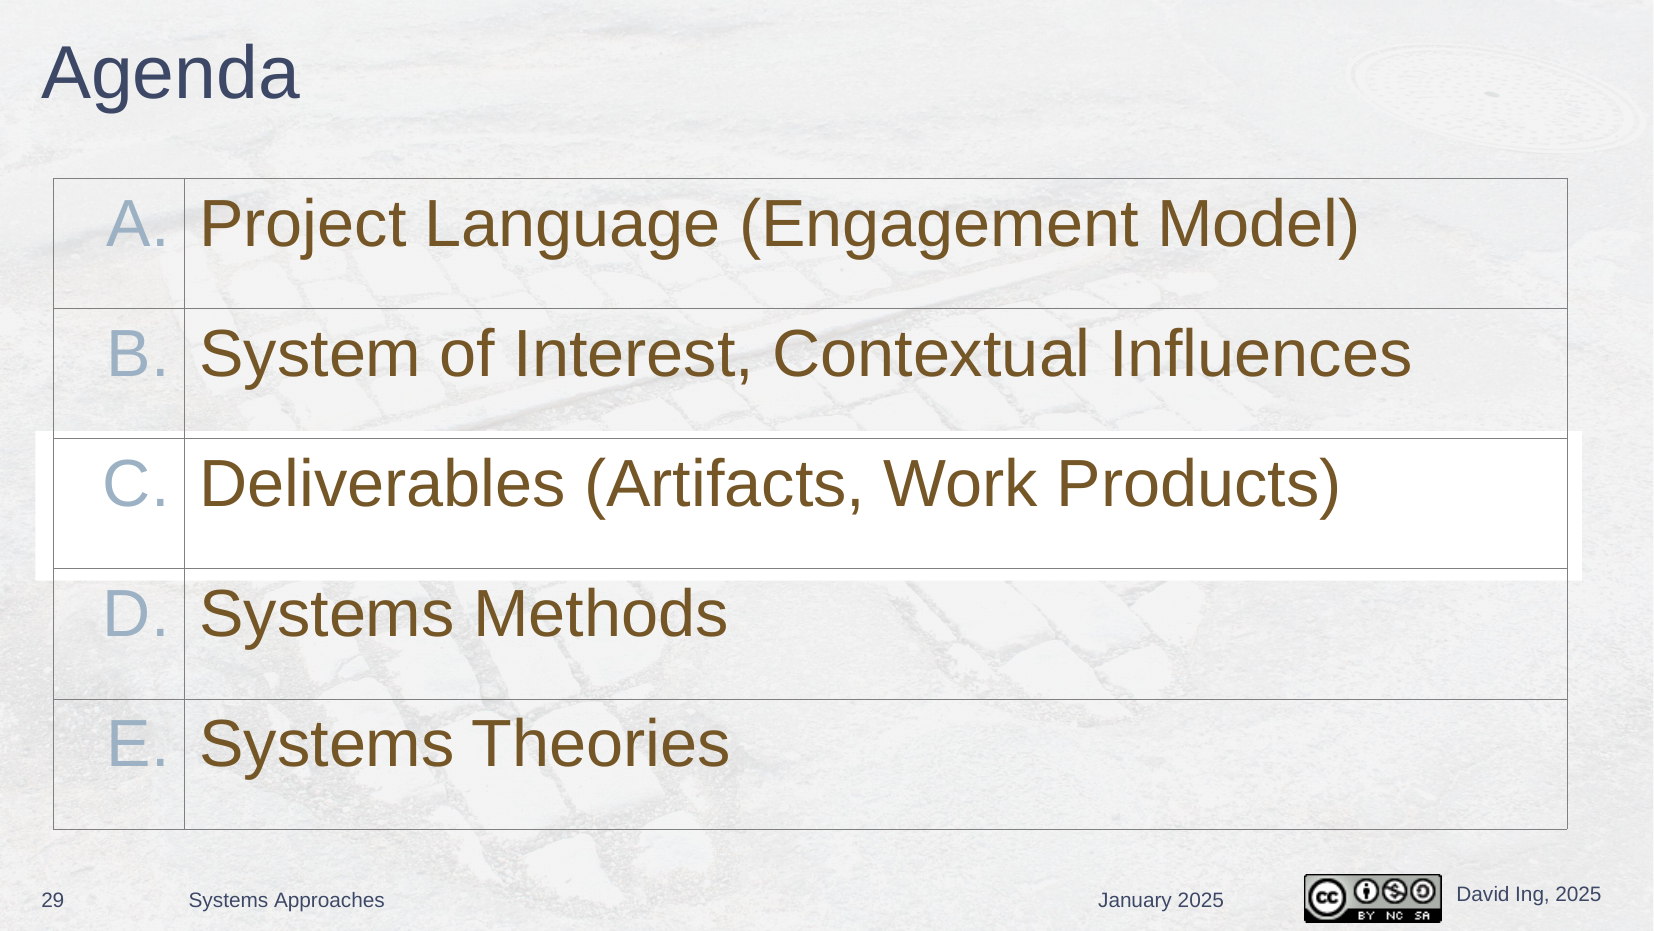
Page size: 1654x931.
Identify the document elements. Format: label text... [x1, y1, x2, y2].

text_box [35, 431, 53, 581]
table_cell Systems Theories [185, 700, 1567, 829]
table_cell Systems Methods [185, 569, 1567, 699]
table_header Project Language (Engagement Model) [185, 179, 1567, 308]
title Agenda [41, 30, 1613, 191]
table_cell E. [54, 700, 184, 829]
table_cell System of Interest, Contextual Influences [185, 309, 1567, 438]
table_cell Deliverables (Artifacts, Work Products) [185, 439, 1567, 568]
picture [0, 0, 1654, 931]
table_cell B. [54, 309, 184, 438]
table_header A. [54, 179, 184, 308]
table_cell D. [54, 569, 184, 699]
text_box [1568, 431, 1582, 581]
table_cell C. [54, 439, 184, 568]
